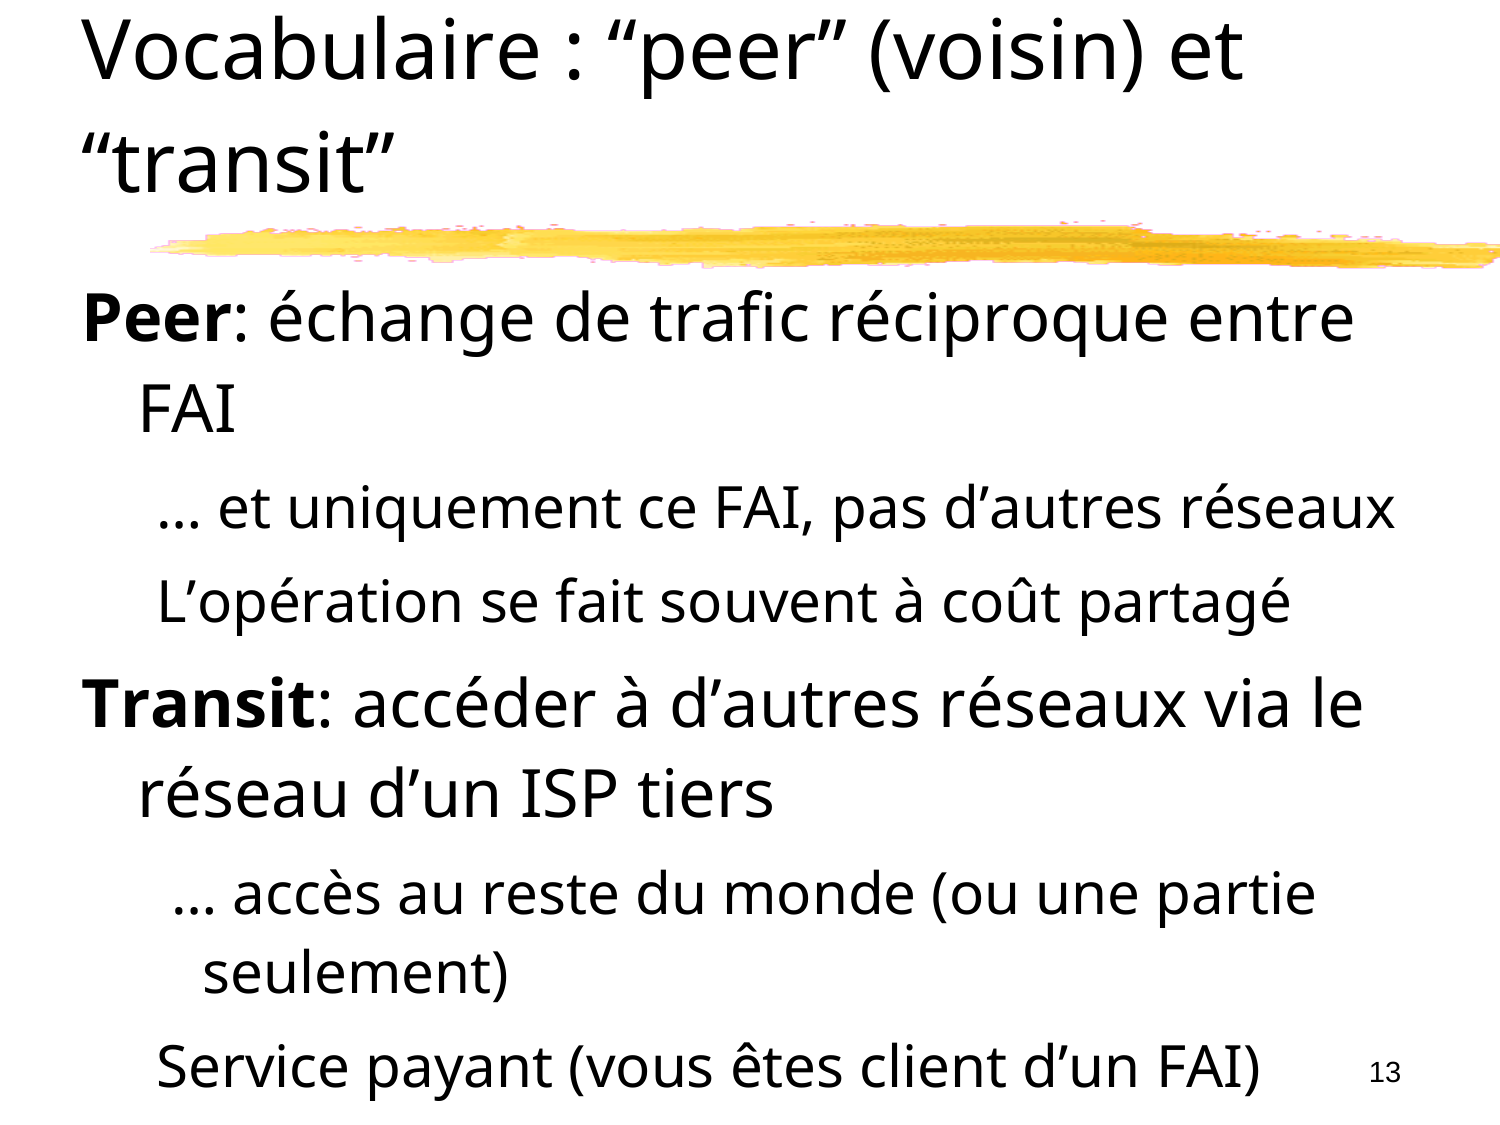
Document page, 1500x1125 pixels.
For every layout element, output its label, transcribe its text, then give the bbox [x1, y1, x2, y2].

title Vocabulaire : “peer” (voisin) et “transit” [66, 0, 1342, 225]
list Peer: échange de trafic réciproque entre FAI … et uniquement ce FAI, pas d’autres réseaux L’opération se fait souvent à coût partagé Transit: accéder à d’autres réseaux via le réseau d’un ISP tiers … accès au reste du monde (ou une partie seulement) Service payant (vous êtes client d’un FAI) [66, 262, 1450, 1093]
picture [150, 215, 1500, 279]
